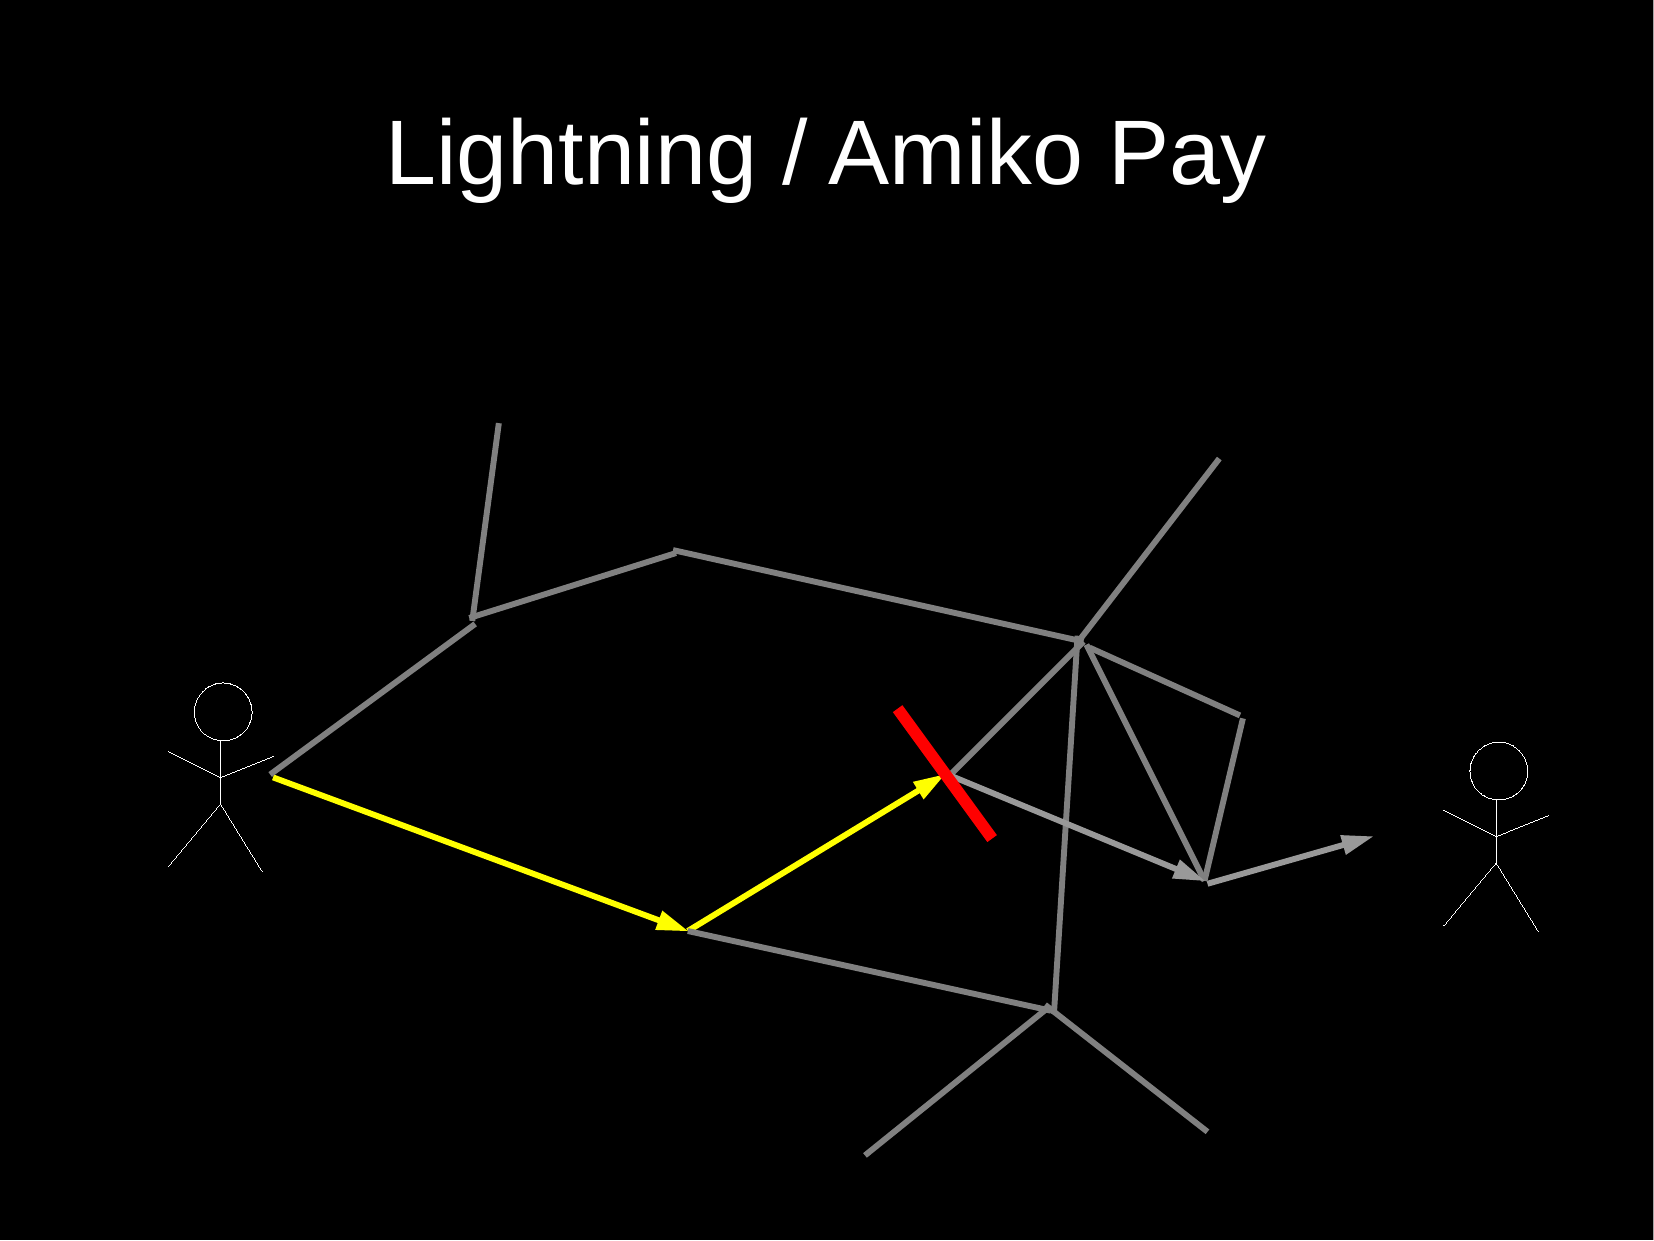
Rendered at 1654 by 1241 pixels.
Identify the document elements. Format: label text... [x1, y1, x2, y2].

title Lightning / Amiko Pay [82, 49, 1571, 257]
